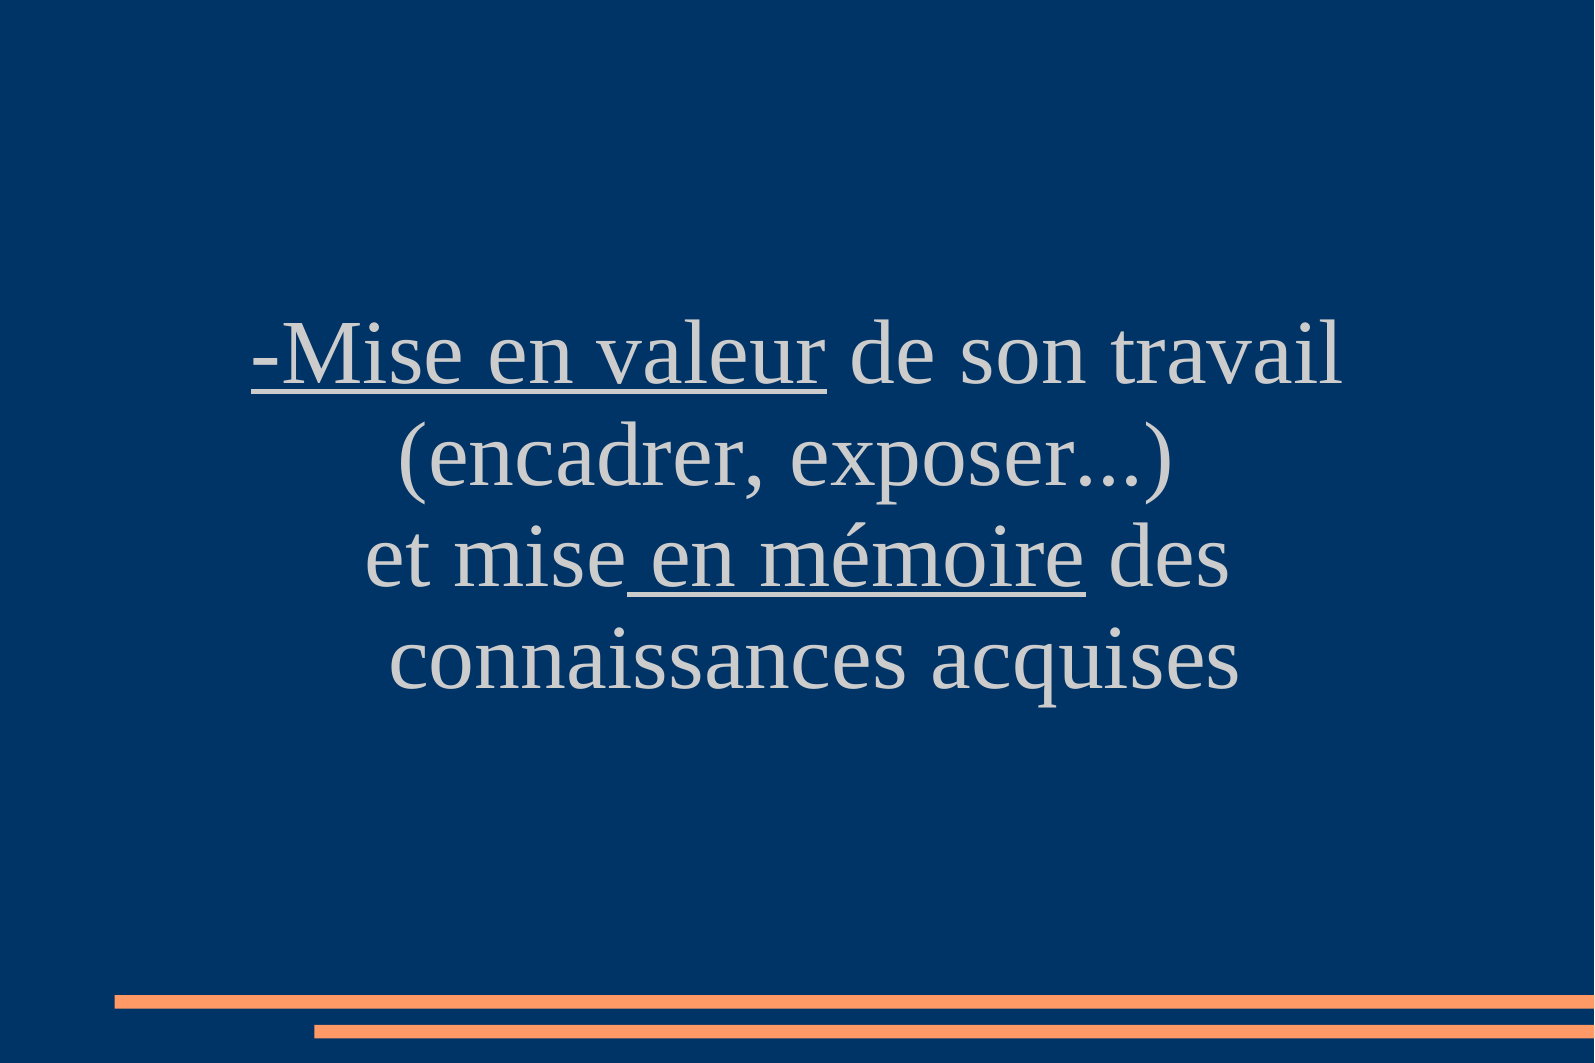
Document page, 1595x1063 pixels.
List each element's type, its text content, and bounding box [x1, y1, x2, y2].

subtitle -Mise en valeur de son travail (encadrer, exposer...) et mise en mémoire des connaissances acquises [117, 39, 1479, 971]
